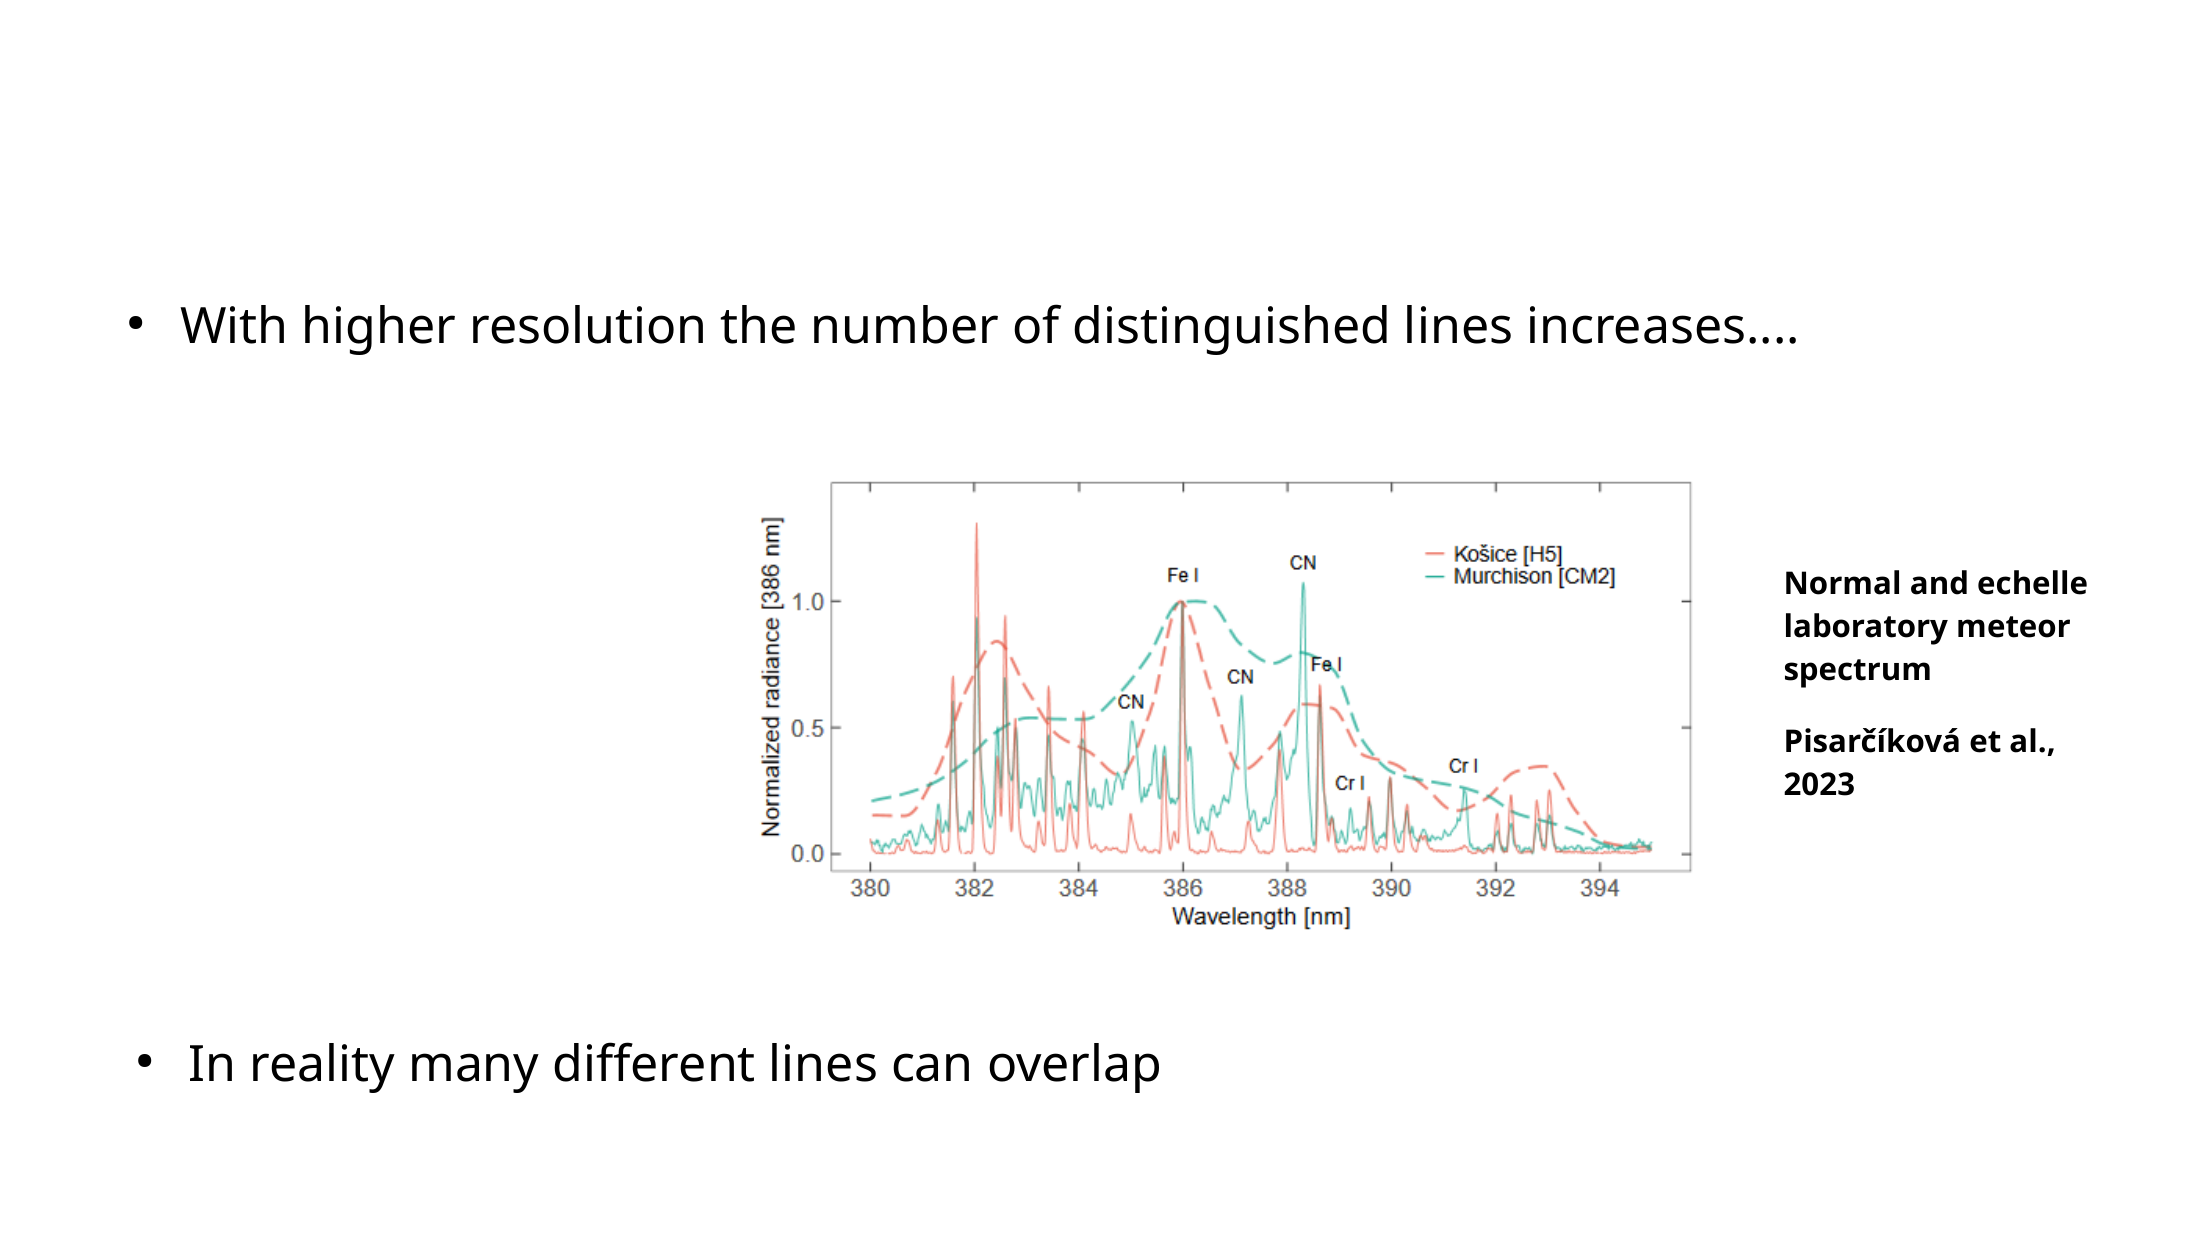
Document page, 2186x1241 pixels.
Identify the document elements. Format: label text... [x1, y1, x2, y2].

picture [682, 440, 1743, 945]
list In reality many different lines can overlap [118, 1028, 2085, 1123]
list Normal and echelle laboratory meteor spectrum Pisarčíková et al., 2023 [1743, 561, 2126, 741]
list With higher resolution the number of distinguished lines increases.... [109, 290, 2076, 384]
